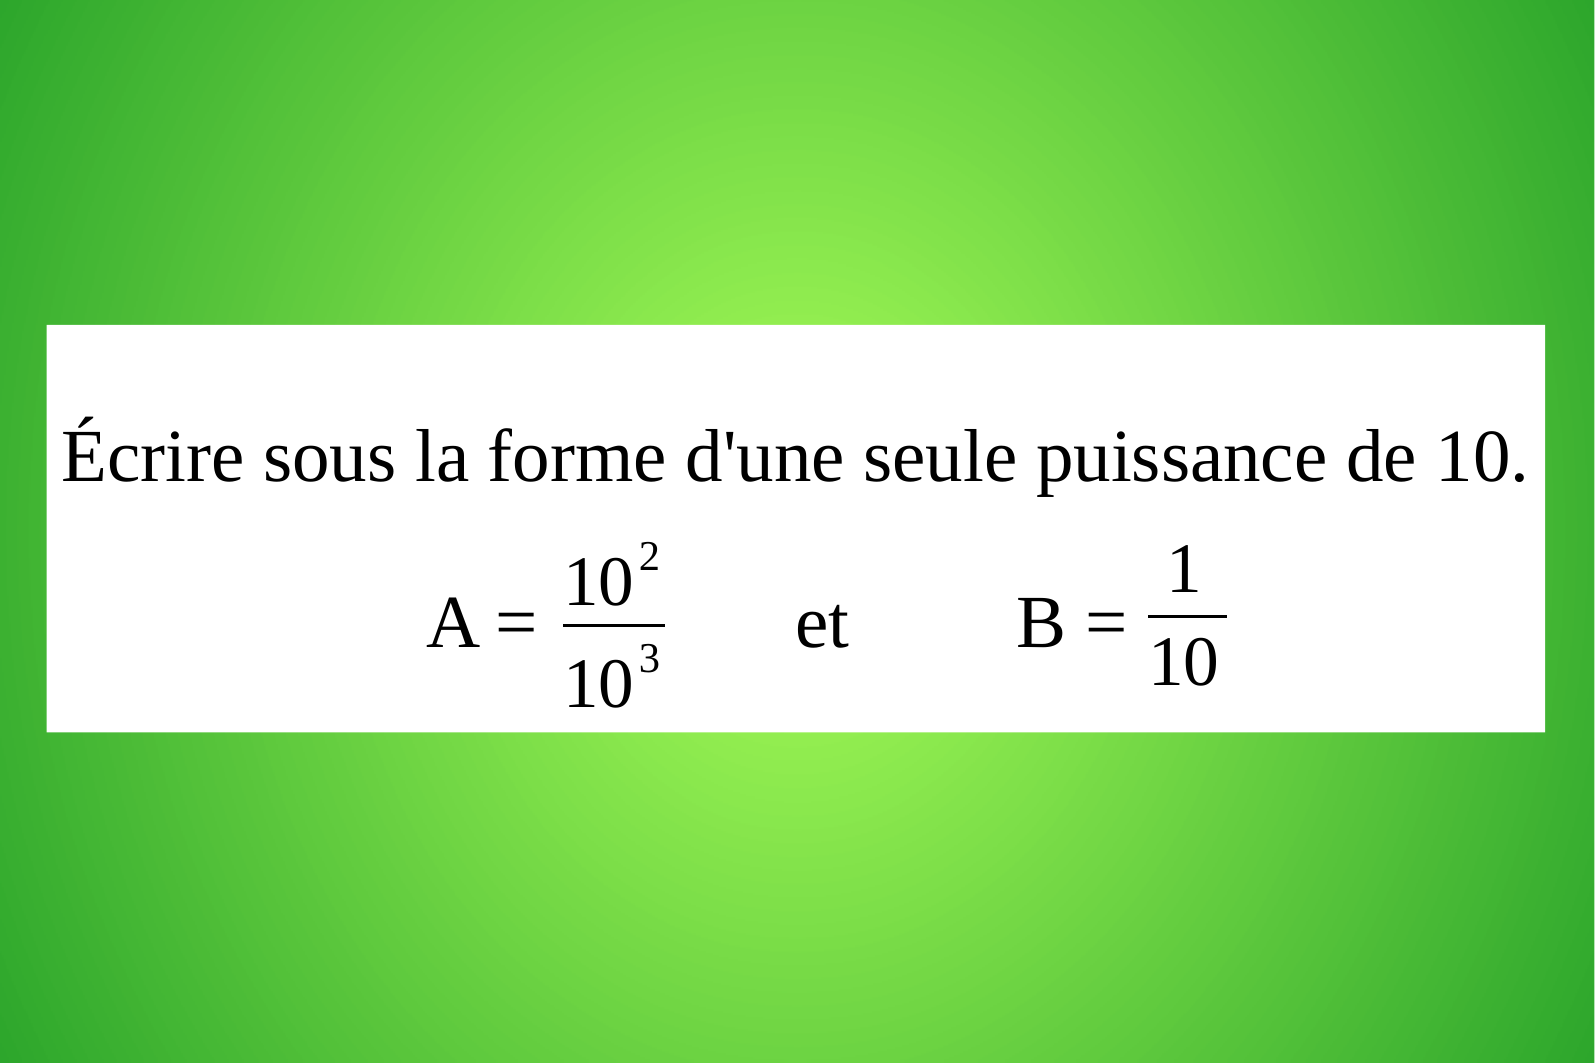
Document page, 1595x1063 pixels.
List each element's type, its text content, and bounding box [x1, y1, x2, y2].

chart [541, 530, 684, 724]
text_box Écrire sous la forme d'une seule puissance de 10. A = et B = [46, 324, 1546, 733]
picture [0, 0, 1595, 1063]
chart [1125, 530, 1246, 703]
